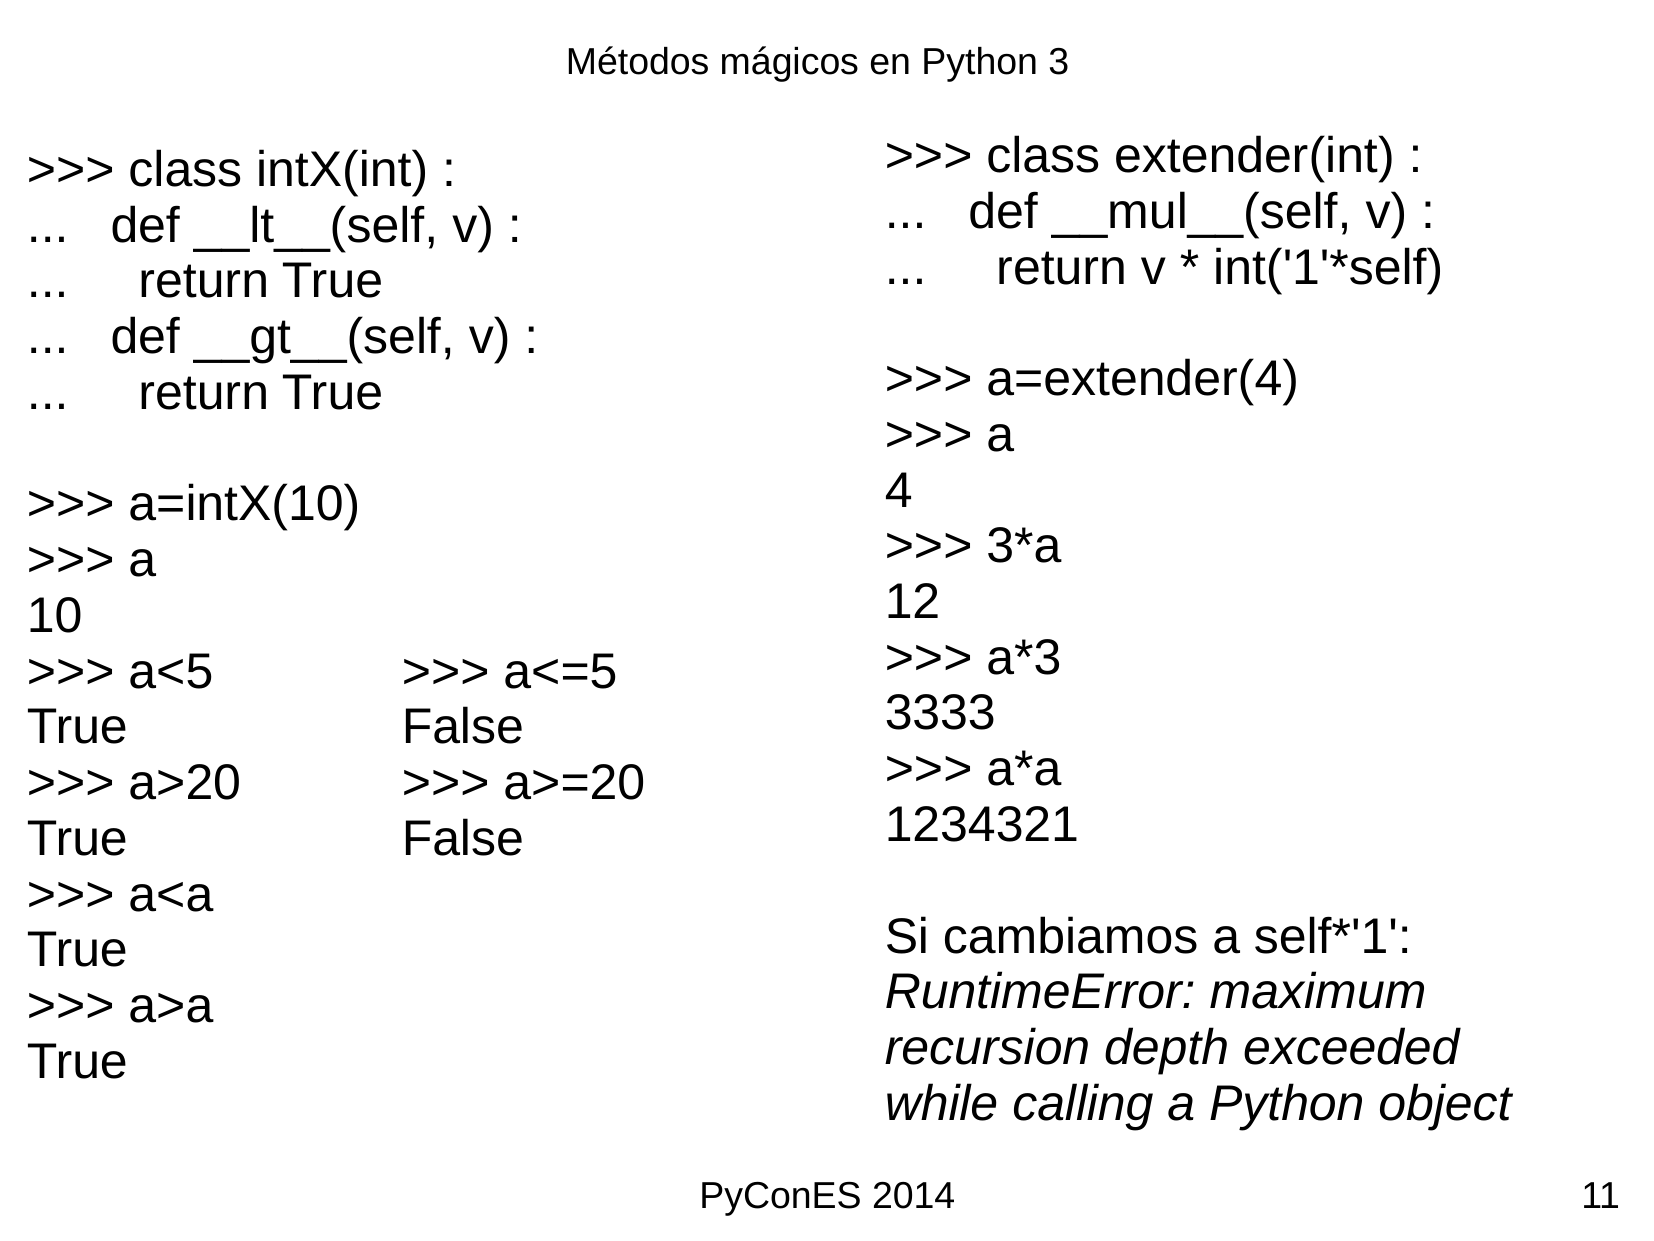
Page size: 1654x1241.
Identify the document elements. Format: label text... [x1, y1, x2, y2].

text_box Métodos mágicos en Python 3 [15, 33, 1621, 91]
text_box PyConES 2014 [30, 1166, 1455, 1224]
subtitle >>> class intX(int) : ... def __lt__(self, v) : ... return True ... def __gt__(self, v) : ... return True >>> a=intX(10) >>> a 10 >>> a<5 >>> a<=5 True False >>> a>20 >>> a>=20 True False >>> a<a True >>> a>a True [26, 91, 1621, 1201]
text_box >>> class extender(int) : ... def __mul__(self, v) : ... return v * int('1'*self) >>> a=extender(4) >>> a 4 >>> 3*a 12 >>> a*3 3333 >>> a*a 1234321 Si cambiamos a self*'1': RuntimeError: maximum recursion depth exceeded while calling a Python object [870, 120, 1546, 1214]
text_box 11 [1455, 1166, 1636, 1224]
